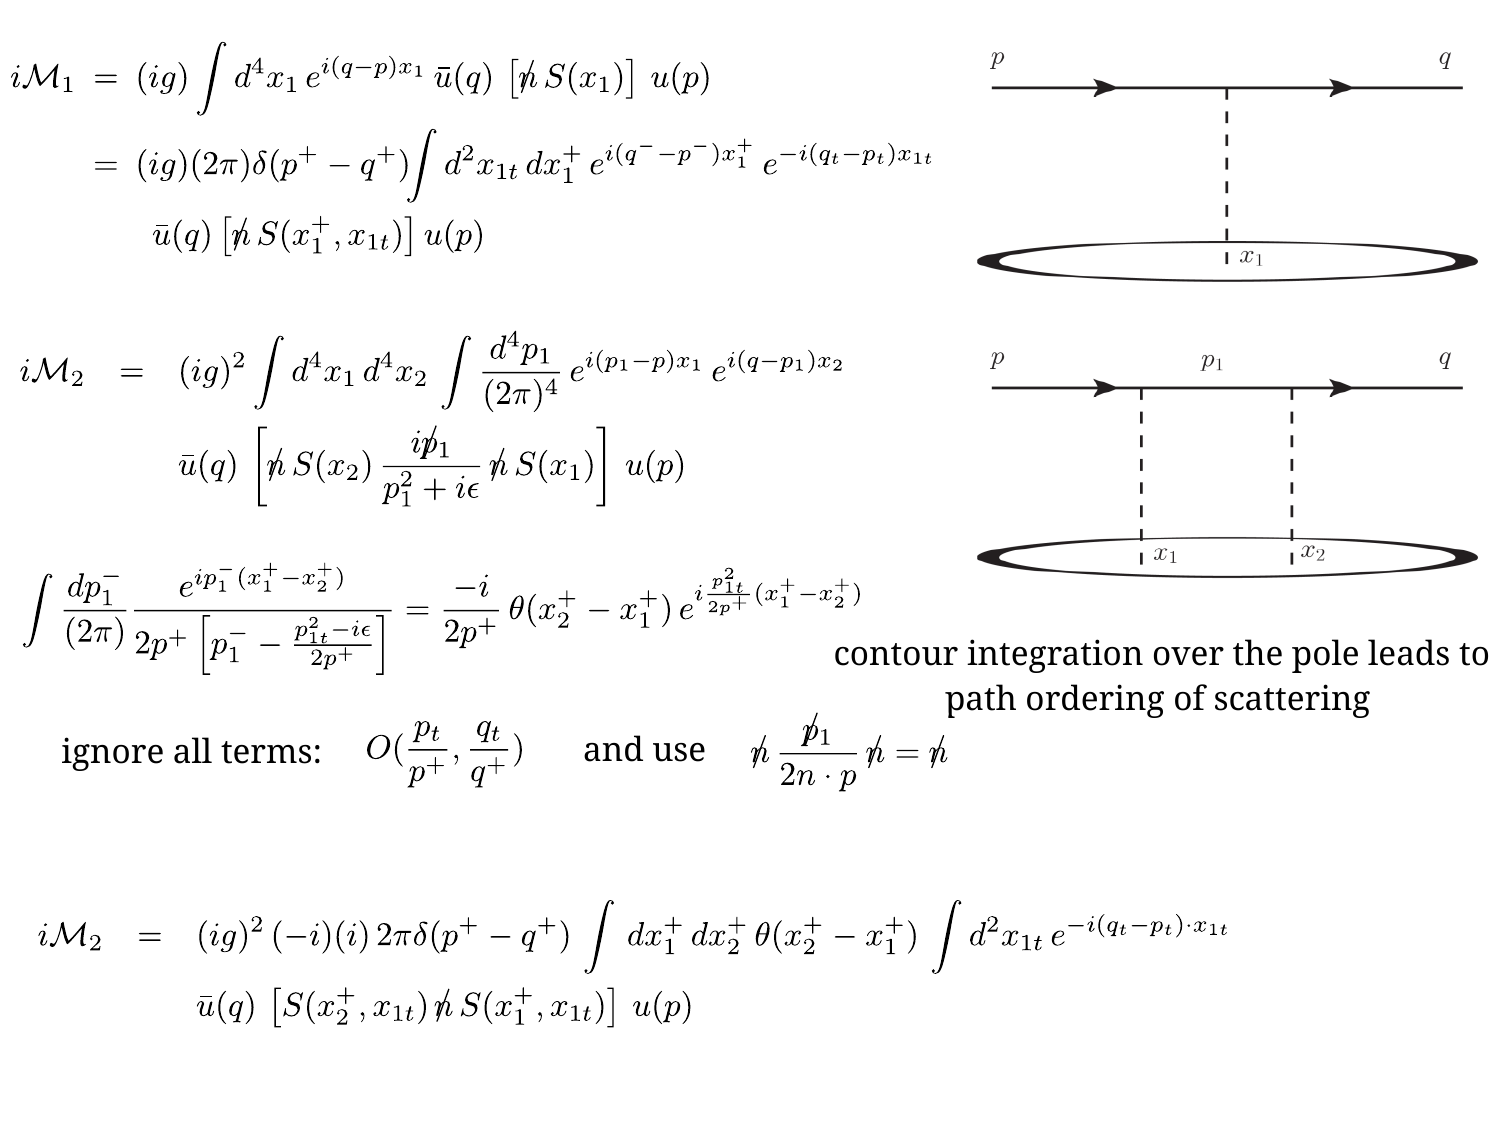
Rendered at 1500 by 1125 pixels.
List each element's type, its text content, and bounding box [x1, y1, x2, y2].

text_box [20, 562, 863, 675]
picture [975, 37, 1497, 287]
text_box [10, 41, 933, 257]
text_box [750, 712, 949, 792]
text_box ignore all terms: [37, 712, 338, 790]
picture [975, 337, 1497, 583]
text_box [19, 330, 844, 507]
text_box and use [562, 710, 728, 788]
text_box [365, 721, 526, 788]
text_box contour integration over the pole leads to path ordering of scattering [825, 600, 1500, 751]
text_box [37, 900, 1229, 1028]
